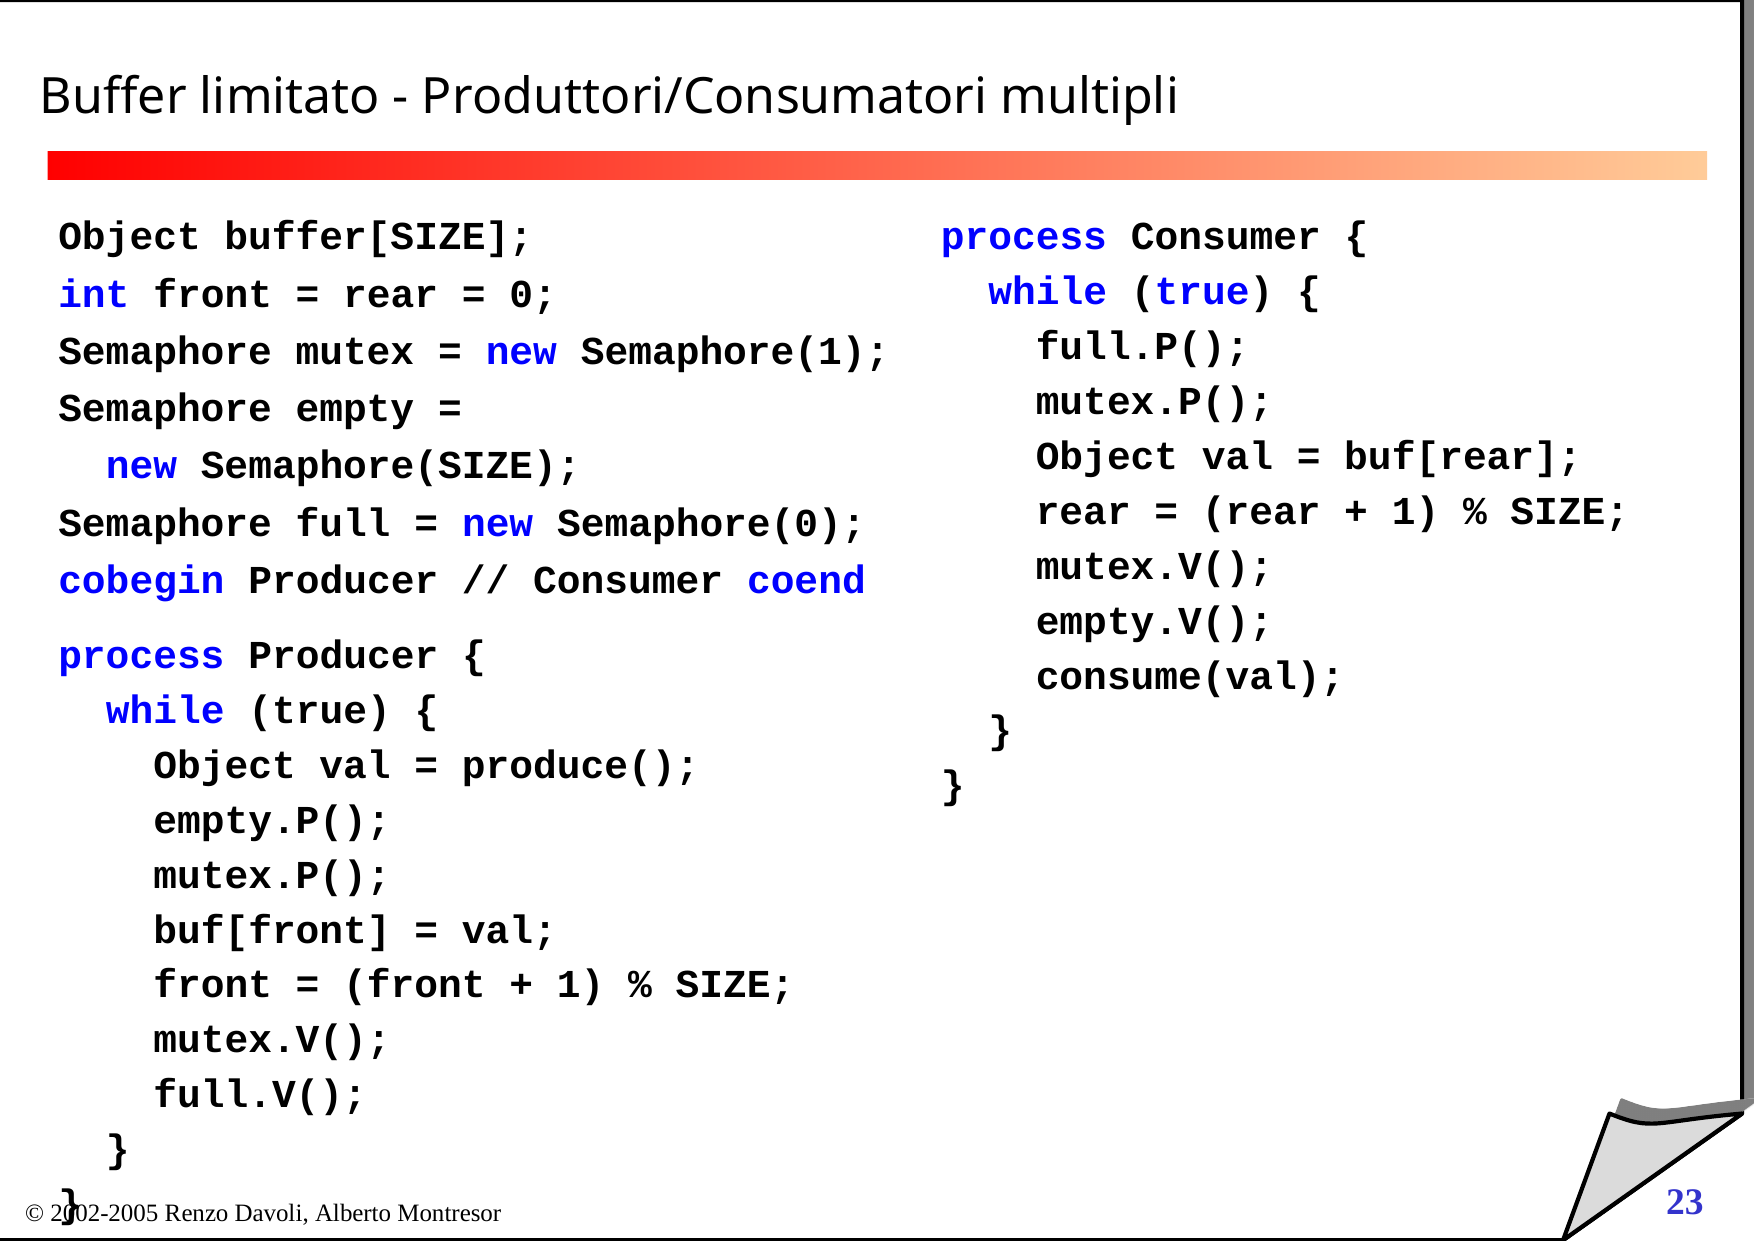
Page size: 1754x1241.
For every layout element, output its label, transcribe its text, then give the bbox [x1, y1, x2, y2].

list Object buffer[SIZE]; int front = rear = 0; Semaphore mutex = new Semaphore(1); Semaphore empty = new Semaphore(SIZE); Semaphore full = new Semaphore(0); cobegin Producer // Consumer coend process Producer { while (true) { Object val = produce(); empty.P(); mutex.P(); buf[front] = val; front = (front + 1) % SIZE; mutex.V(); full.V(); } } [58, 206, 940, 1230]
title Buffer limitato - Produttori/Consumatori multipli [39, 49, 1713, 144]
list process Consumer { while (true) { full.P(); mutex.P(); Object val = buf[rear]; rear = (rear + 1) % SIZE; mutex.V(); empty.V(); consume(val); } } [940, 206, 1740, 866]
